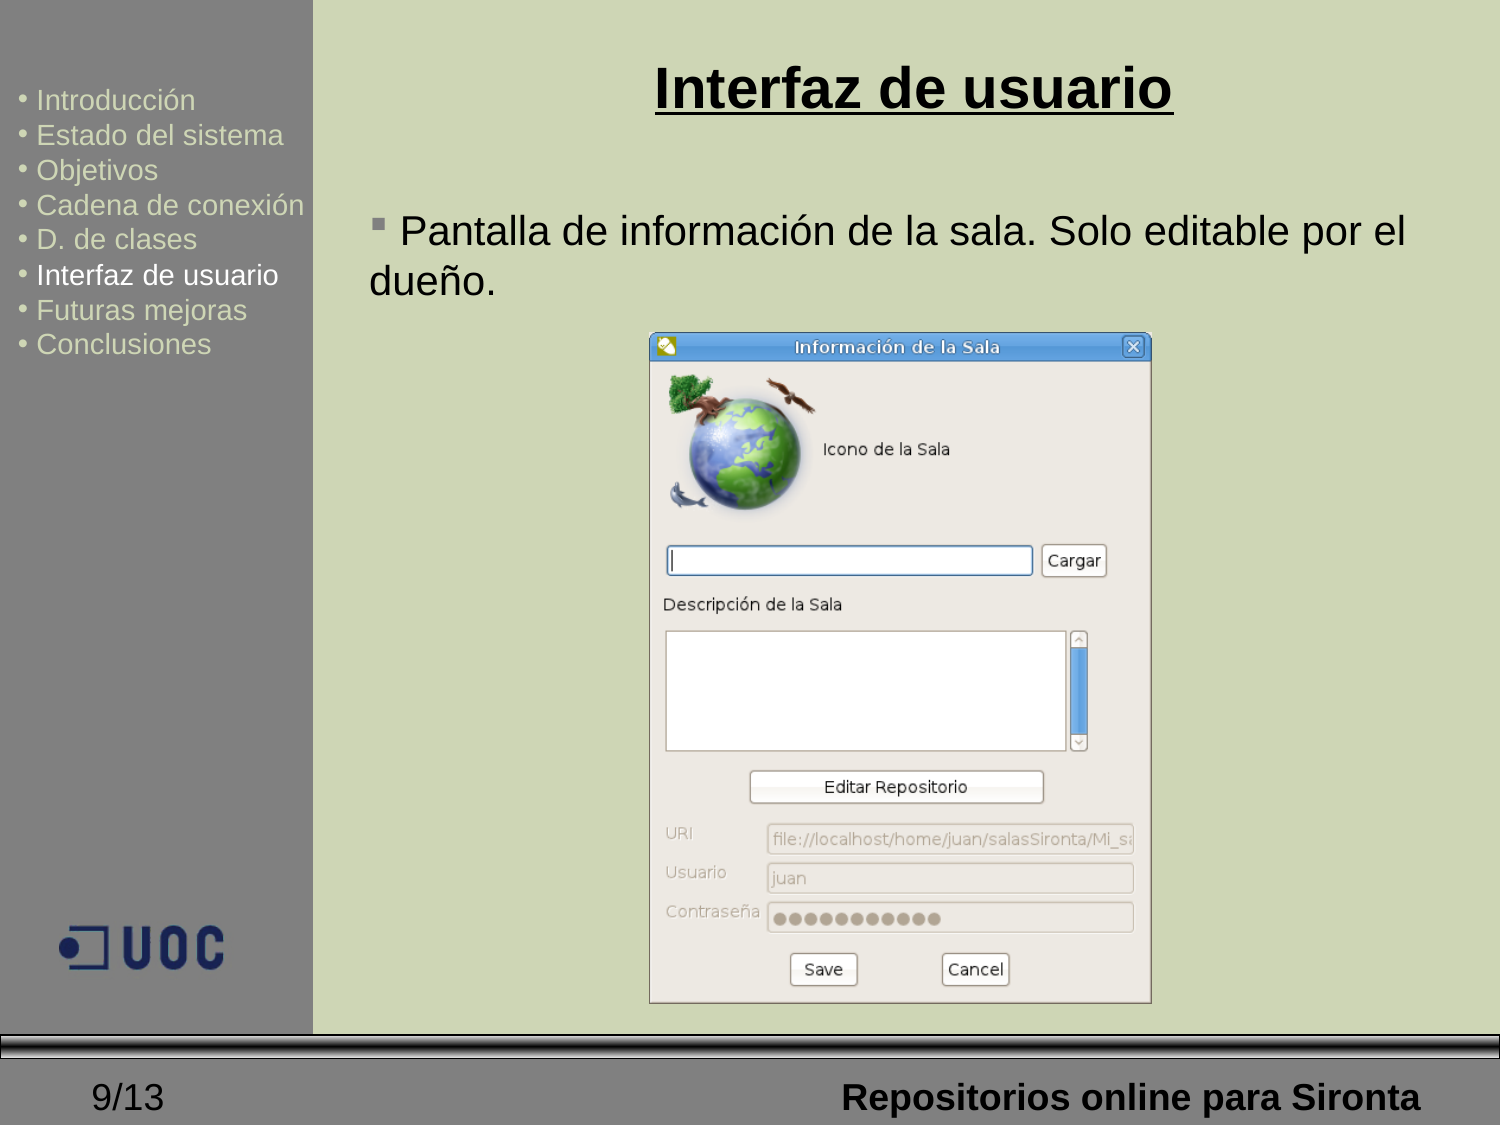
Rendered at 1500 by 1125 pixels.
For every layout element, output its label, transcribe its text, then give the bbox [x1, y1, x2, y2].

text_box Interfaz de usuario [640, 42, 1189, 129]
text_box [0, 0, 1500, 1059]
text_box Introducción Estado del sistema Objetivos Cadena de conexión D. de clases Interfaz de usuario Futuras mejoras Conclusiones [3, 73, 320, 439]
text_box Repositorios online para Sironta [826, 1064, 1500, 1125]
text_box Pantalla de información de la sala. Solo editable por el dueño. [354, 196, 1471, 362]
picture [59, 915, 237, 988]
picture [649, 362, 1152, 1004]
